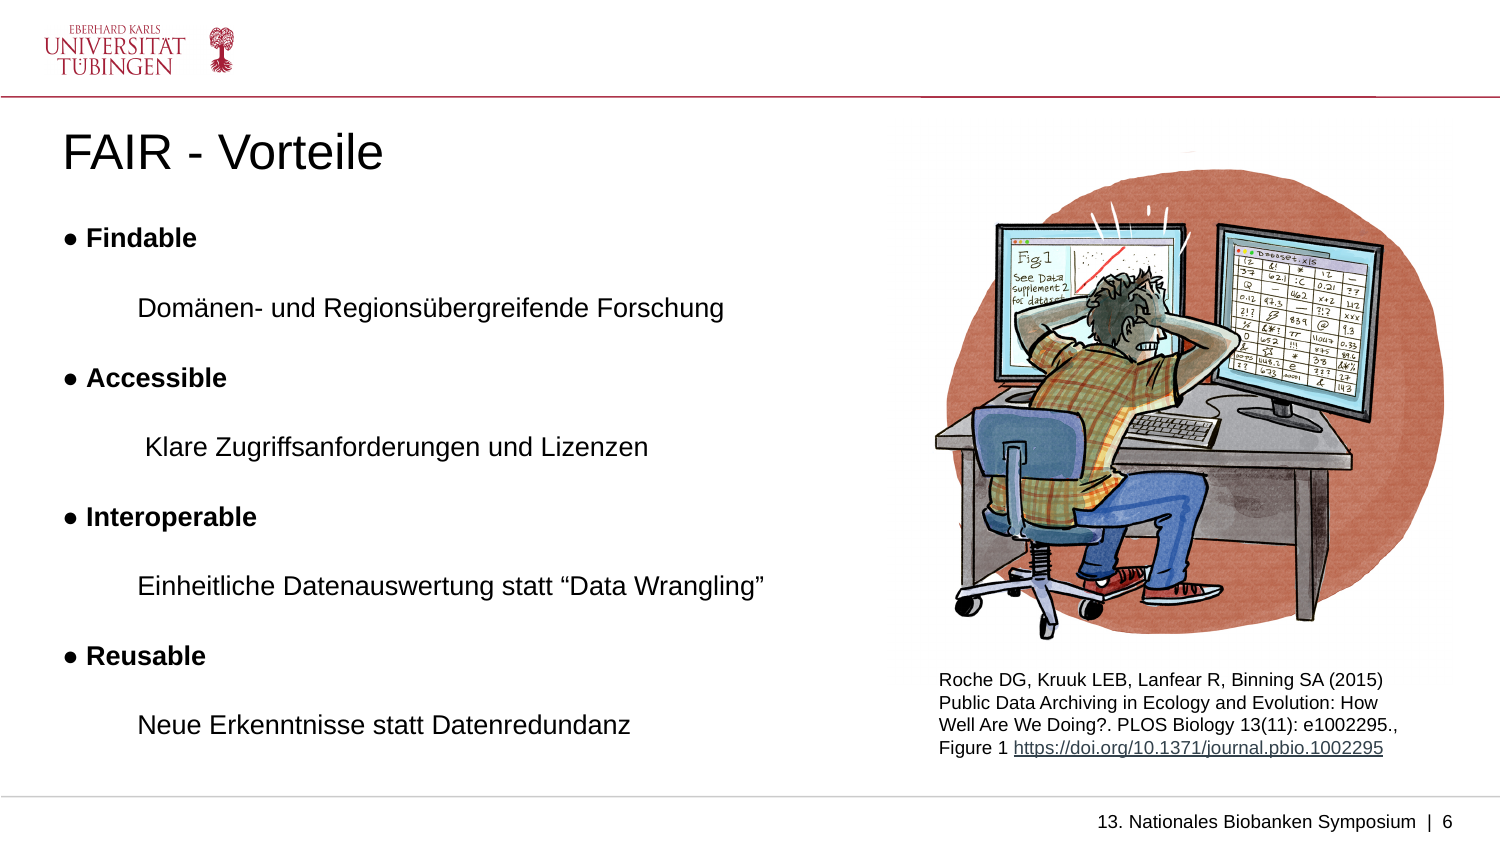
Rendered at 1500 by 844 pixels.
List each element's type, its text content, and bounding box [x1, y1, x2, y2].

text_box Roche DG, Kruuk LEB, Lanfear R, Binning SA (2015) Public Data Archiving in Ecology and Evolution: How Well Are We Doing?. PLOS Biology 13(11): e1002295., Figure 1 https://doi.org/10.1371/journal.pbio.1002295 [923, 653, 1417, 774]
title FAIR - Vorteile [47, 104, 1453, 190]
list ● Findable Domänen- und Regionsübergreifende Forschung ● Accessible Klare Zugriffsanforderungen und Lizenzen ● Interoperable Einheitliche Datenauswertung statt “Data Wrangling” ● Reusable Neue Erkenntnisse statt Datenredundanz [47, 190, 1453, 788]
picture [887, 118, 1453, 685]
picture [44, 25, 234, 75]
